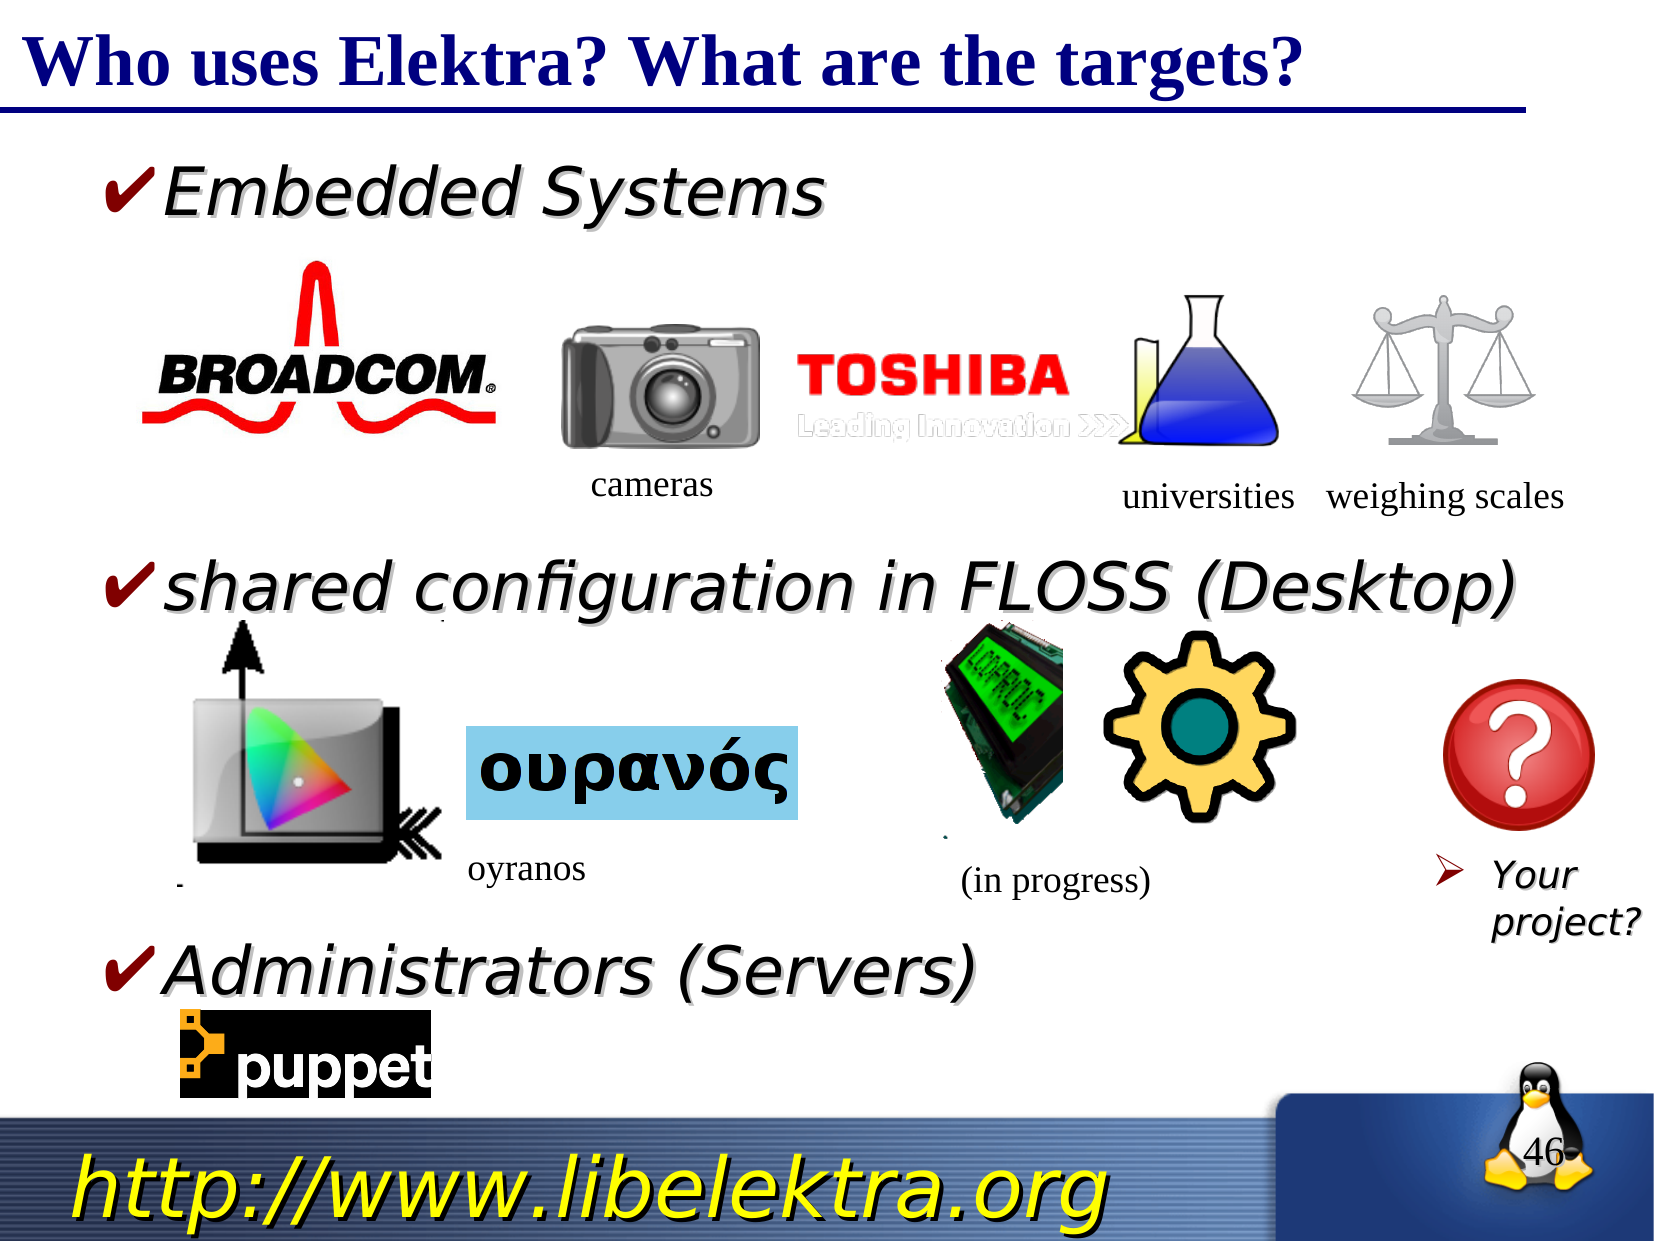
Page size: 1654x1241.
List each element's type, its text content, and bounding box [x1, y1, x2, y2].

text_box Embedded Systems [104, 147, 1152, 309]
picture [0, 1009, 1654, 1241]
text_box oyranos [467, 844, 587, 886]
text_box Your project? [1417, 843, 1654, 949]
picture [941, 620, 1063, 841]
text_box cameras [590, 460, 714, 502]
picture [1098, 625, 1300, 827]
picture [177, 620, 444, 887]
text_box Who uses Elektra? What are the targets? [21, 14, 1611, 111]
text_box Administrators (Servers) [104, 927, 1152, 1006]
text_box universities [1122, 472, 1296, 515]
text_box (in progress) [960, 856, 1152, 898]
picture [561, 324, 760, 449]
picture [1351, 295, 1536, 446]
picture [466, 726, 798, 820]
text_box shared configuration in FLOSS (Desktop) [104, 543, 1565, 622]
text_box weighing scales [1325, 472, 1565, 515]
picture [797, 265, 1300, 474]
text_box <Foliennummer> [1272, 1122, 1565, 1178]
picture [1443, 679, 1595, 831]
picture [136, 247, 502, 443]
